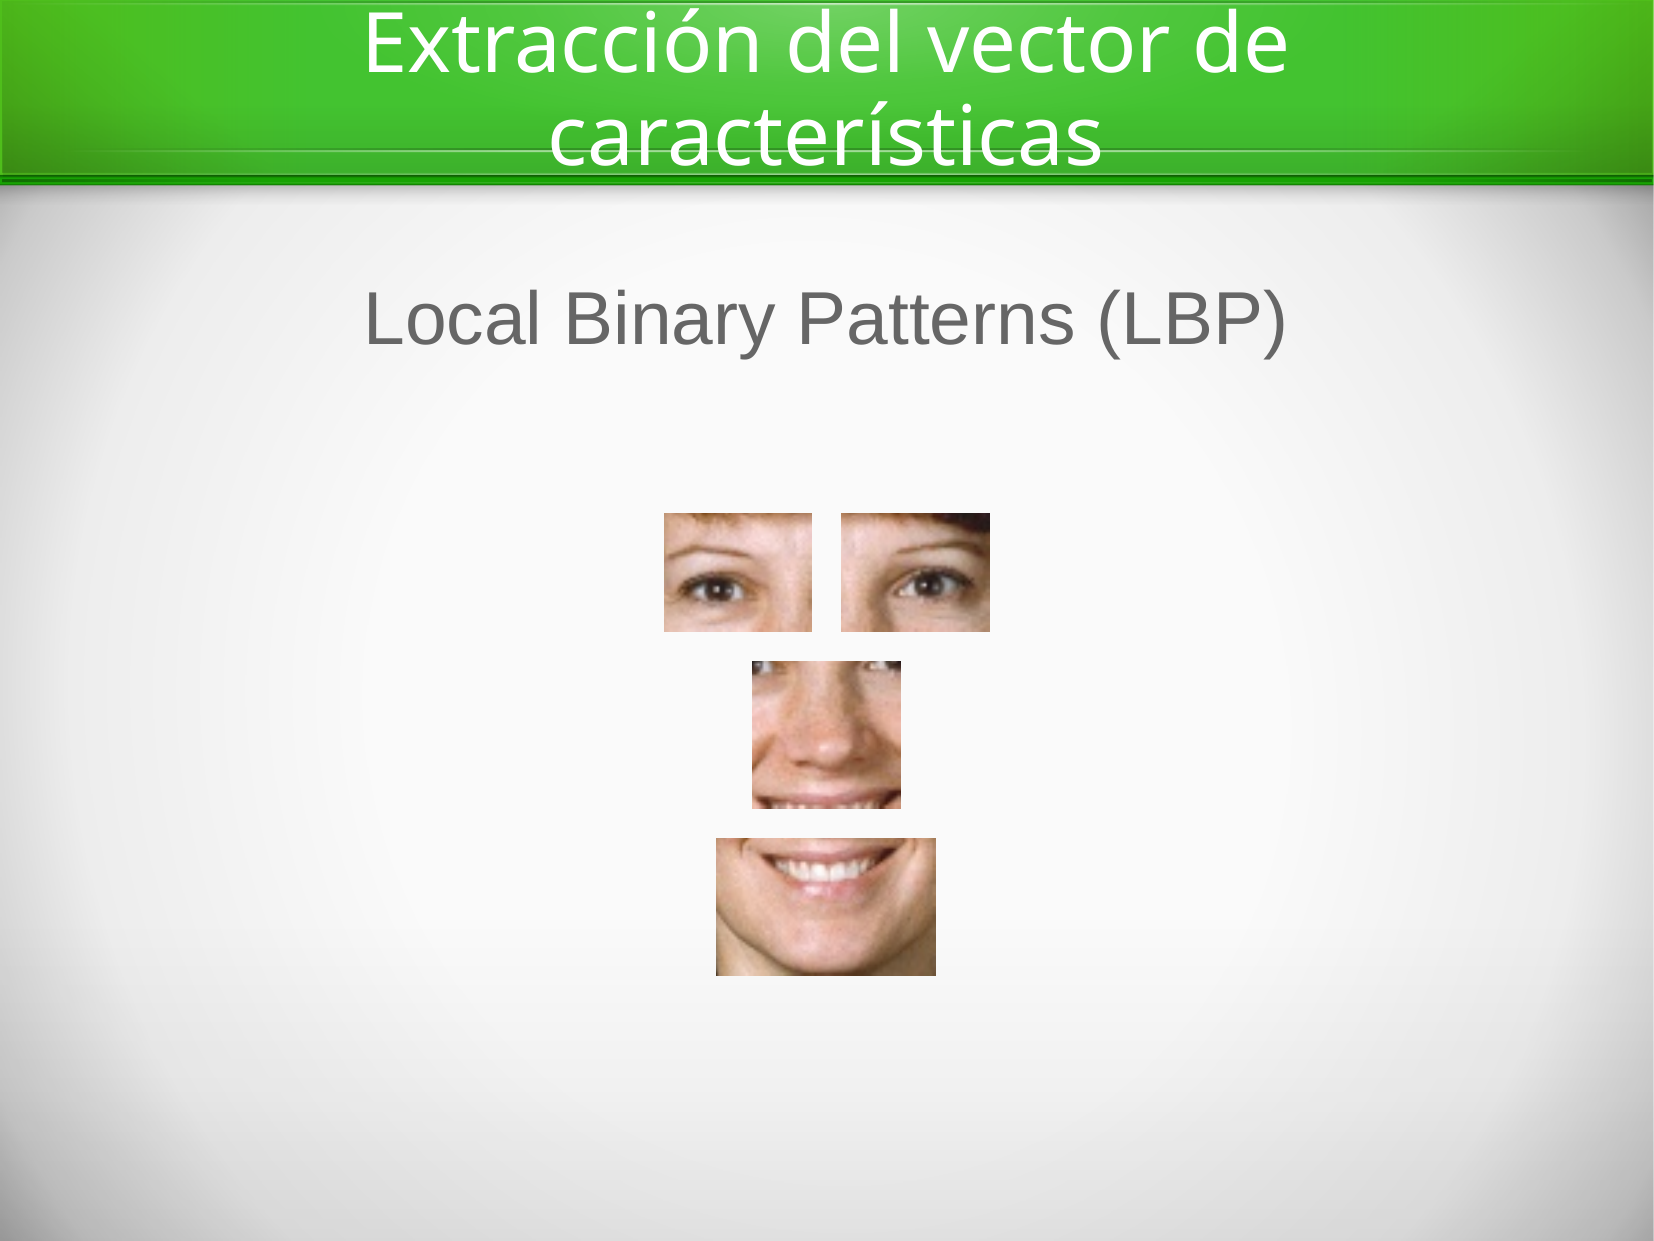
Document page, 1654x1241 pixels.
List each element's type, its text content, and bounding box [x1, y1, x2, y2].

picture [0, 0, 1654, 1241]
text_box Local Binary Patterns (LBP) [82, 277, 1570, 473]
text_box [82, 473, 1570, 721]
title Extracción del vector de características [82, 17, 1571, 166]
